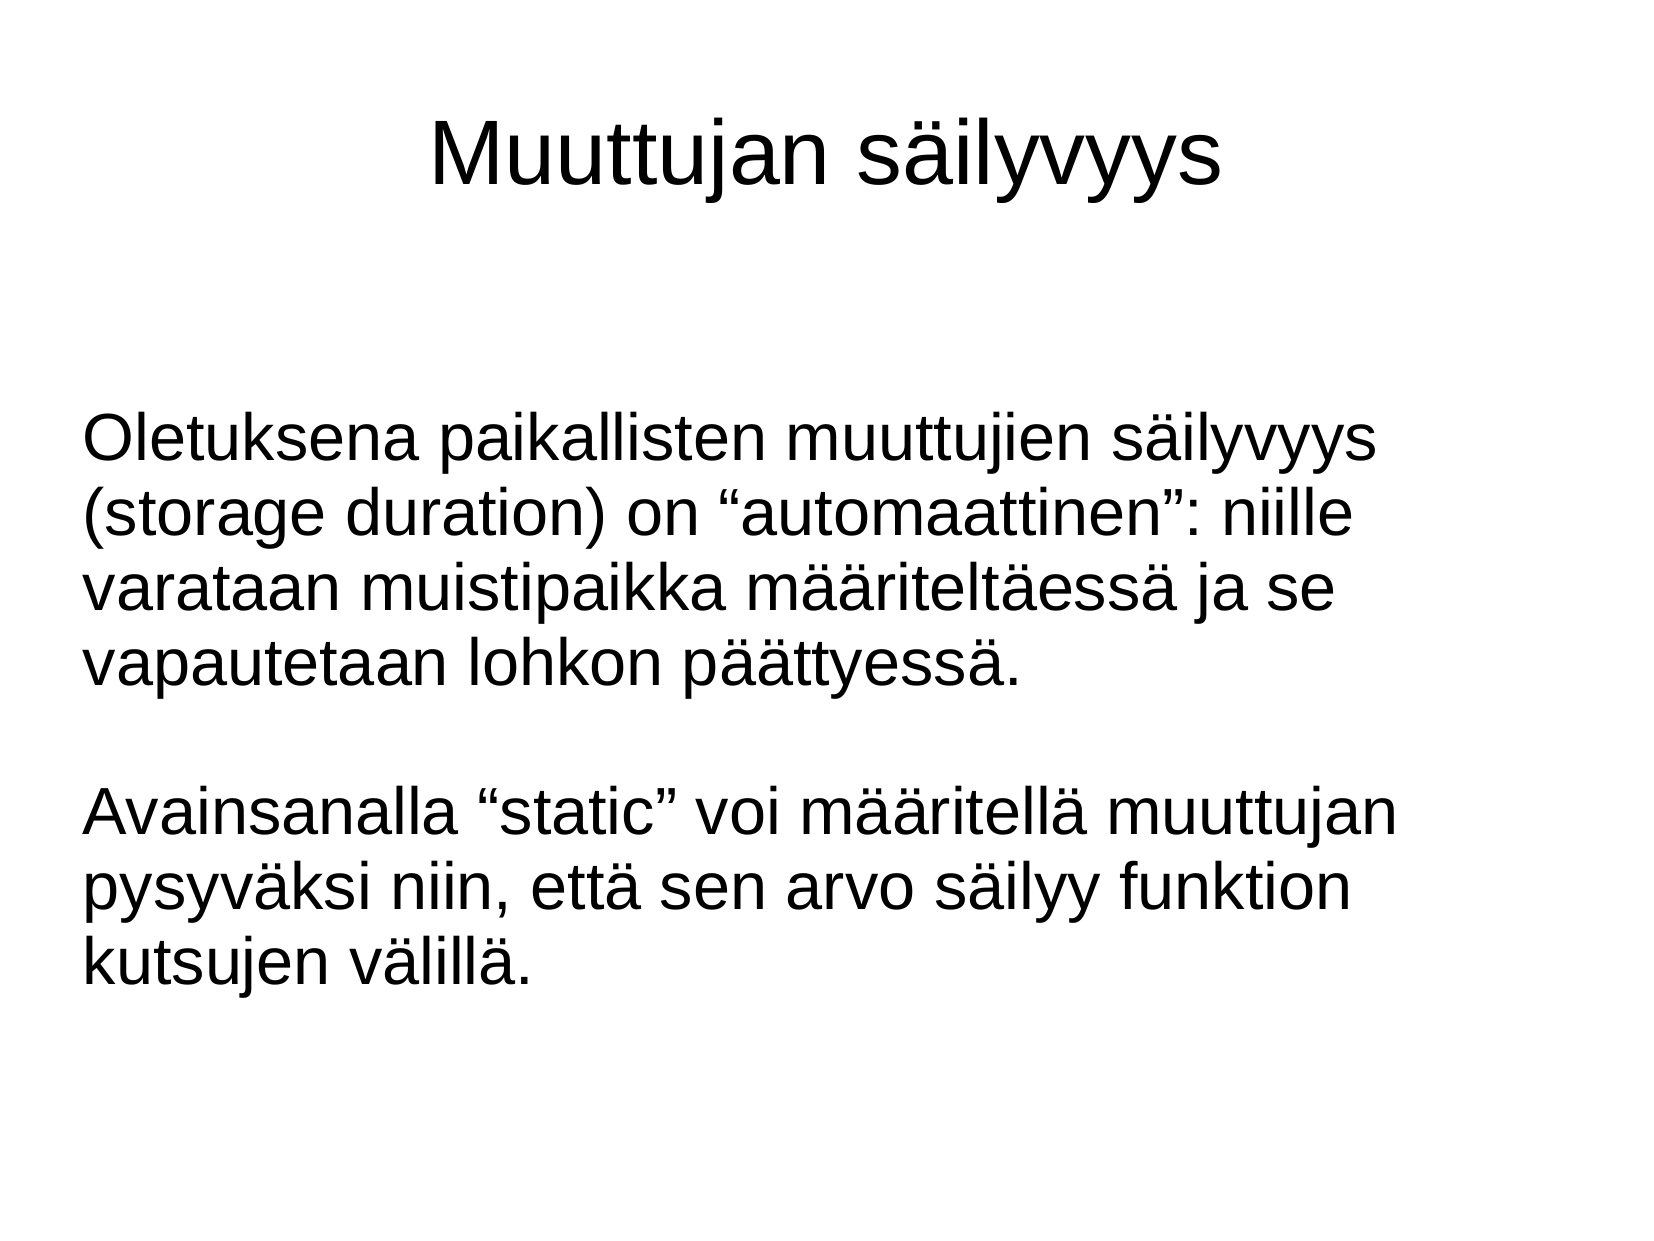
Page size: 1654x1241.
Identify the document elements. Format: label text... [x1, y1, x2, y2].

title Muuttujan säilyvyys [82, 56, 1571, 250]
subtitle Oletuksena paikallisten muuttujien säilyvyys (storage duration) on “automaattinen”: niille varataan muistipaikka määriteltäessä ja se vapautetaan lohkon päättyessä. Avainsanalla “static” voi määritellä muuttujan pysyväksi niin, että sen arvo säilyy funktion kutsujen välillä. [82, 297, 1571, 1102]
